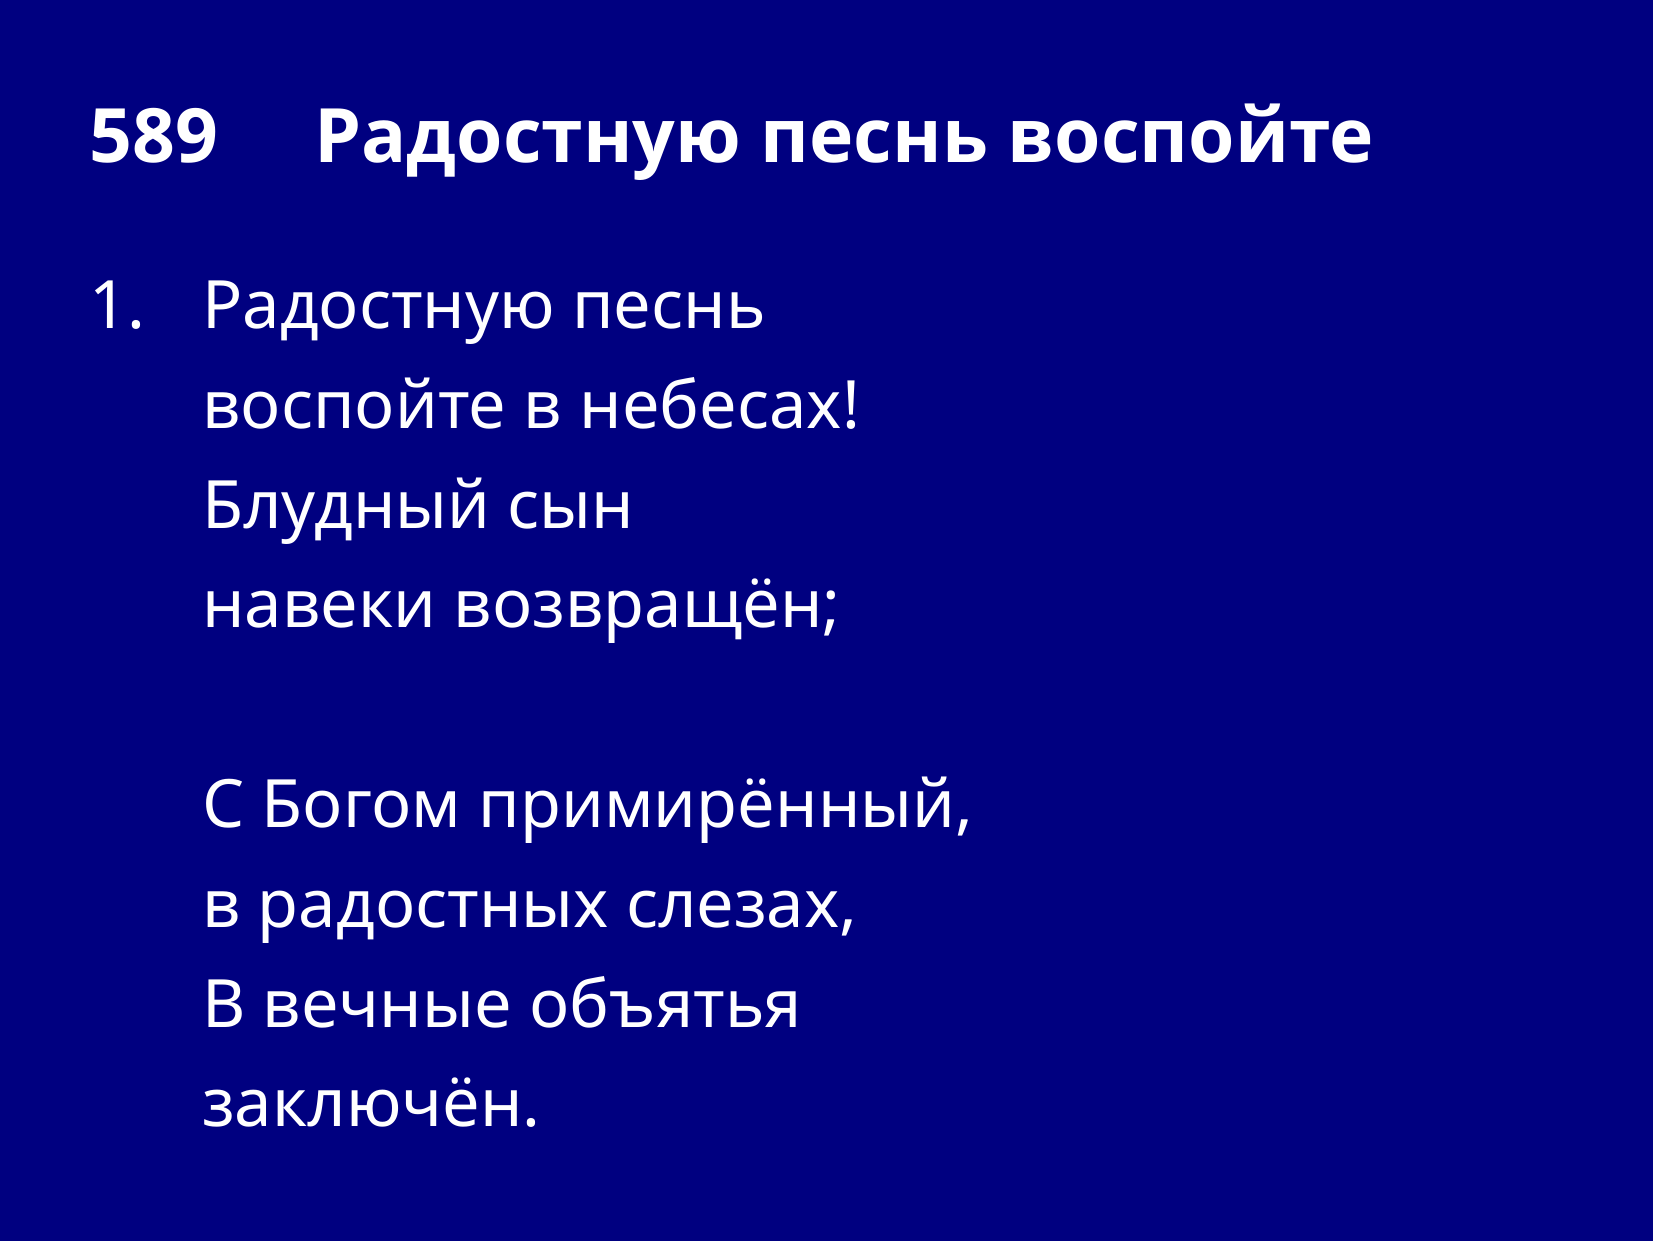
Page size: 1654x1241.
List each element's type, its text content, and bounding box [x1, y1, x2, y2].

text_box 1. Радостную песнь воспойте в небесах! Блудный сын навеки возвращён; С Богом примирённый, в радостных слезах, В вечные объятья заключён. [75, 188, 1576, 1163]
text_box 589 Радостную песнь воспойте [75, 75, 1576, 188]
